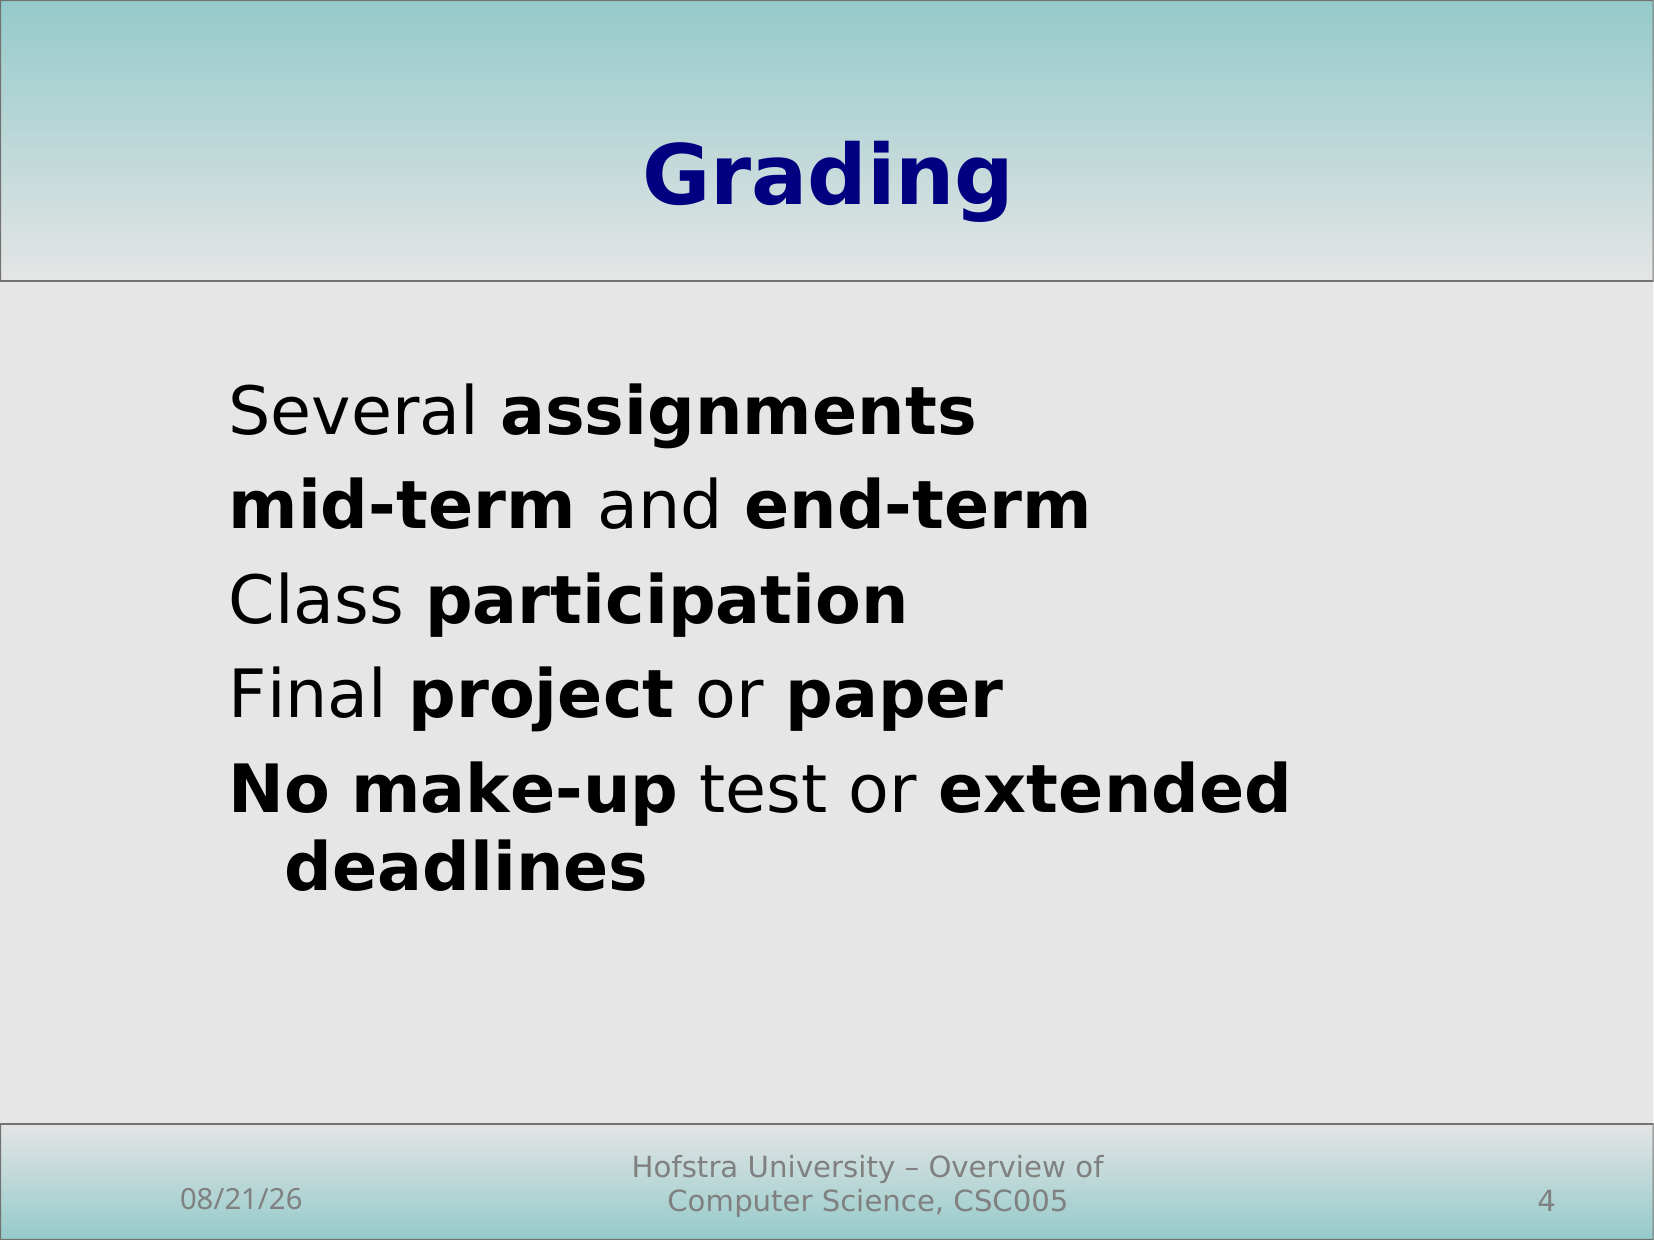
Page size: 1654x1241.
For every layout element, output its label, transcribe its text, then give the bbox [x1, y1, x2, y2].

title Grading [123, 87, 1534, 233]
list Several assignments mid-term and end-term Class participation Final project or paper No make-up test or extended deadlines [213, 364, 1620, 1109]
